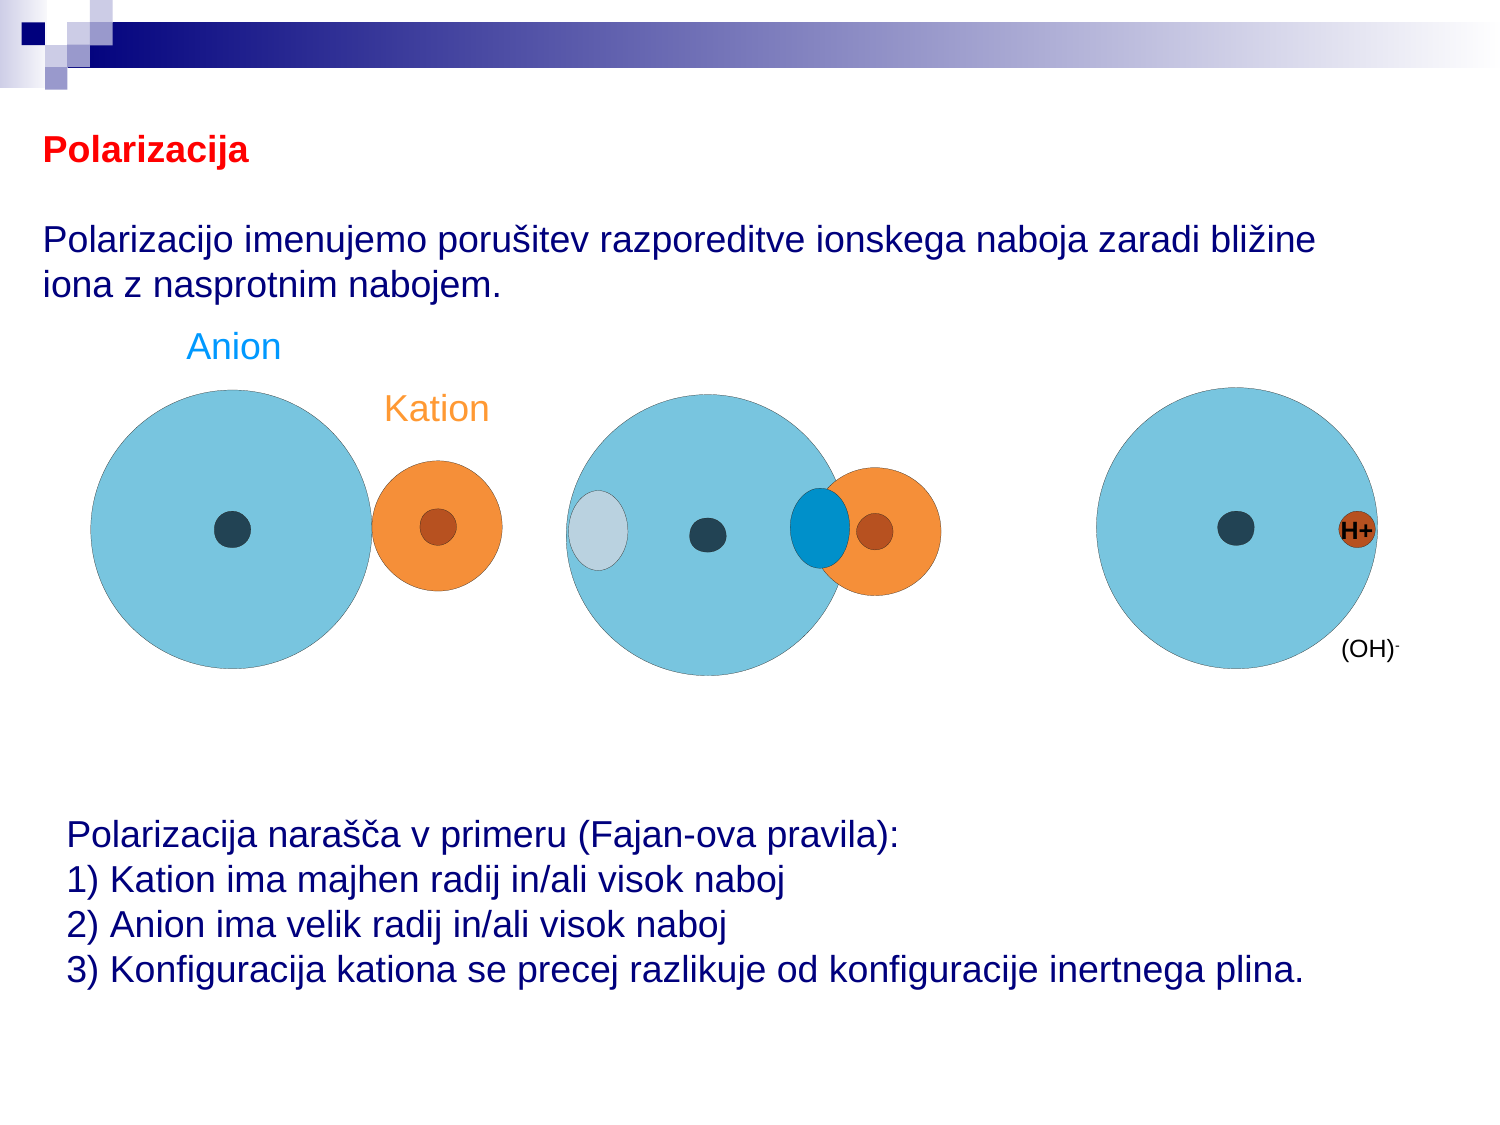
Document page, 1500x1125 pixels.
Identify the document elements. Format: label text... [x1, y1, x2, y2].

chart [88, 385, 1381, 680]
text_box Anion [171, 314, 297, 375]
text_box H+ [1325, 506, 1388, 553]
text_box Polarizacija narašča v primeru (Fajan-ova pravila): 1) Kation ima majhen radij in/ali visok naboj 2) Anion ima velik radij in/ali visok naboj 3) Konfiguracija kationa se precej razlikuje od konfiguracije inertnega plina. [51, 802, 1320, 998]
text_box (OH)- [1326, 624, 1415, 671]
text_box Polarizacija Polarizacijo imenujemo porušitev razporeditve ionskega naboja zaradi bližine iona z nasprotnim nabojem. [27, 116, 1342, 313]
text_box Kation [369, 376, 505, 438]
